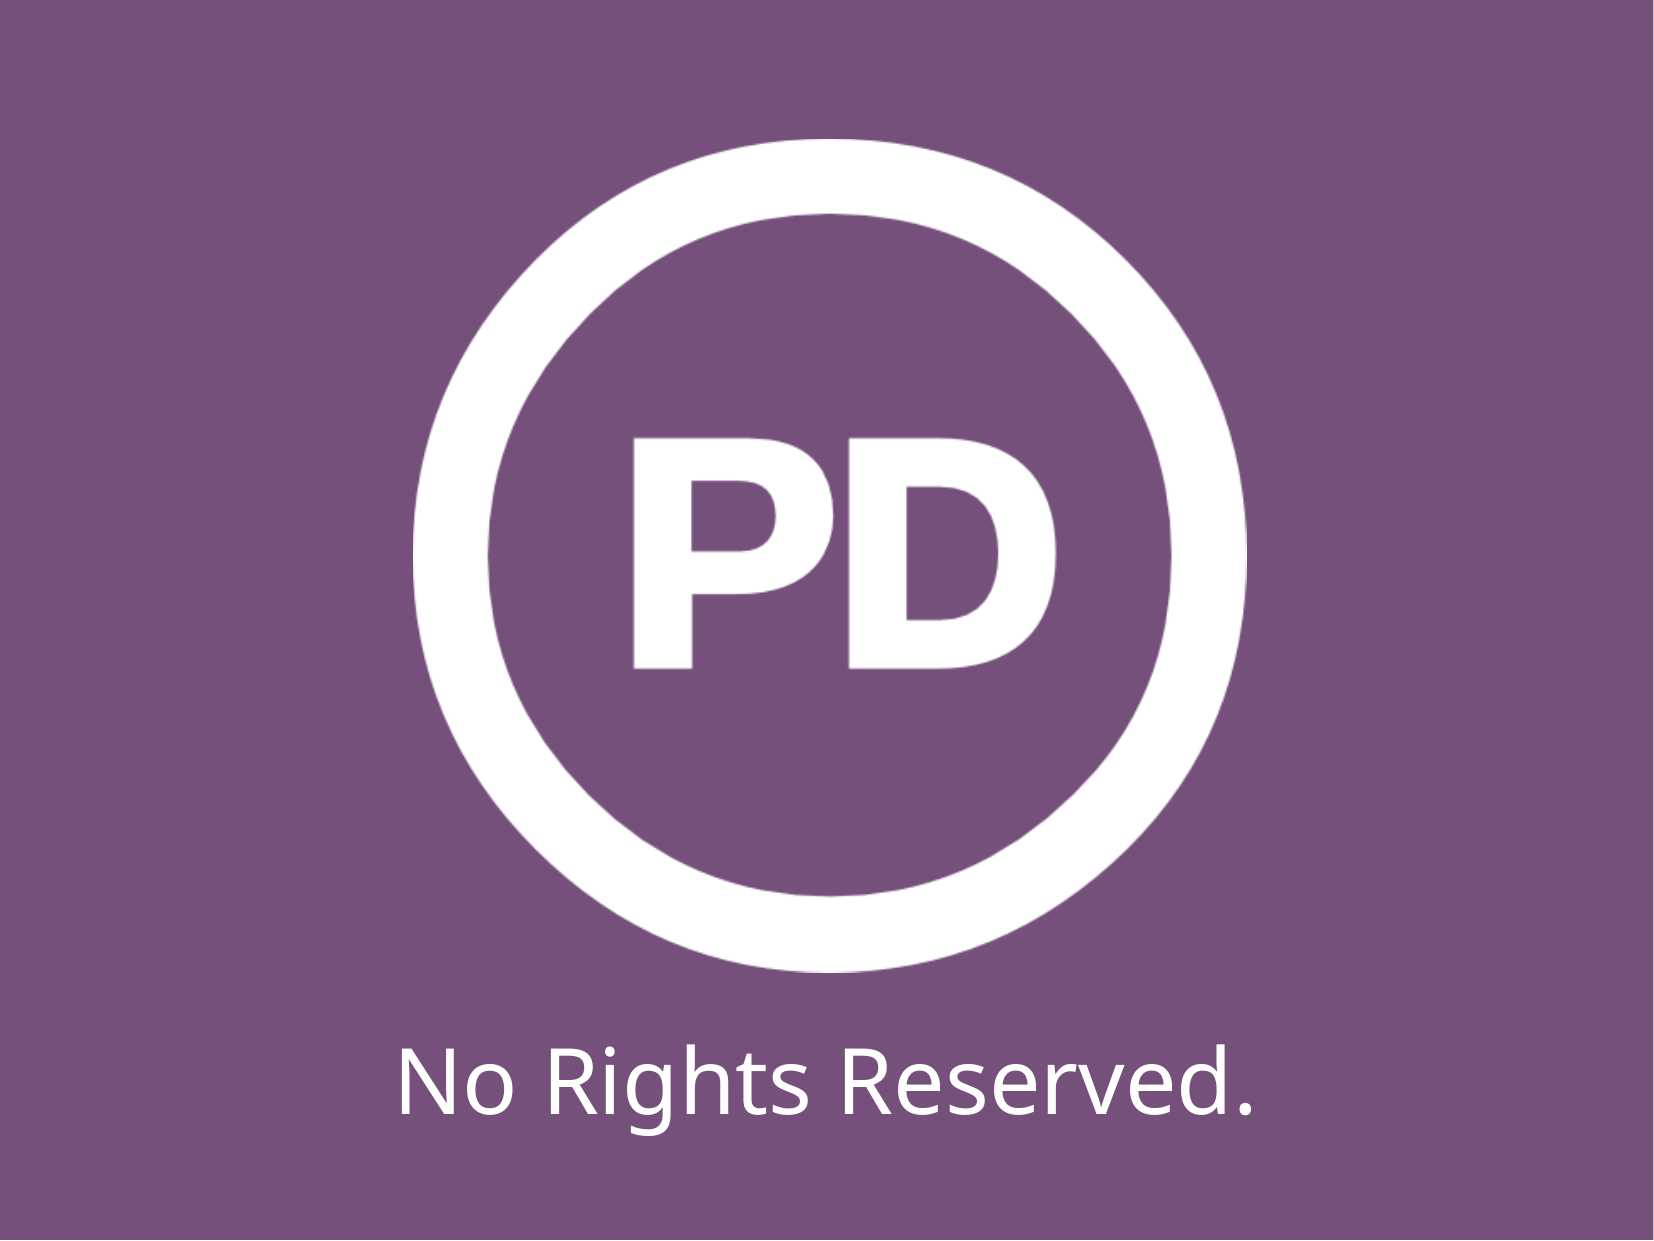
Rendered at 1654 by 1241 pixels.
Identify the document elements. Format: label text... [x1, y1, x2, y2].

picture [413, 139, 1247, 973]
title No Rights Reserved. [82, 984, 1570, 1177]
